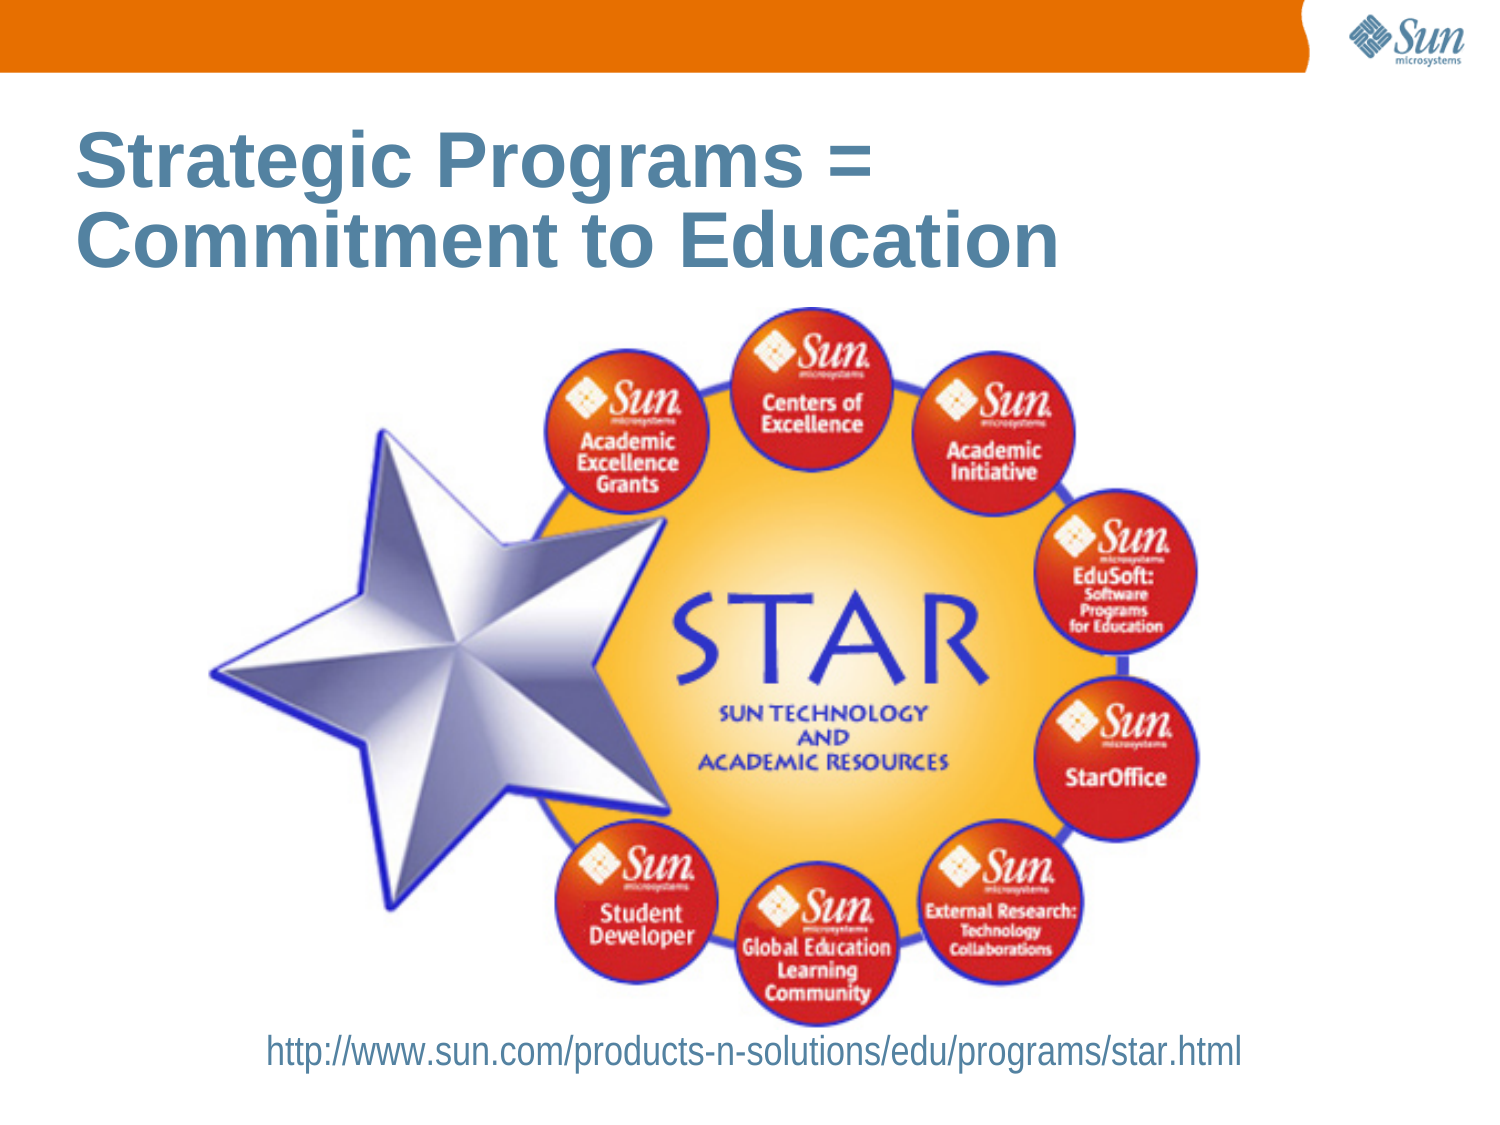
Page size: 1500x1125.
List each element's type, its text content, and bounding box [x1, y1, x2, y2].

title Strategic Programs = Commitment to Education [75, 122, 1438, 297]
picture [0, 0, 1500, 75]
picture [207, 307, 1205, 1030]
list http://www.sun.com/products-n-solutions/edu/programs/star.html [246, 1032, 1295, 1086]
